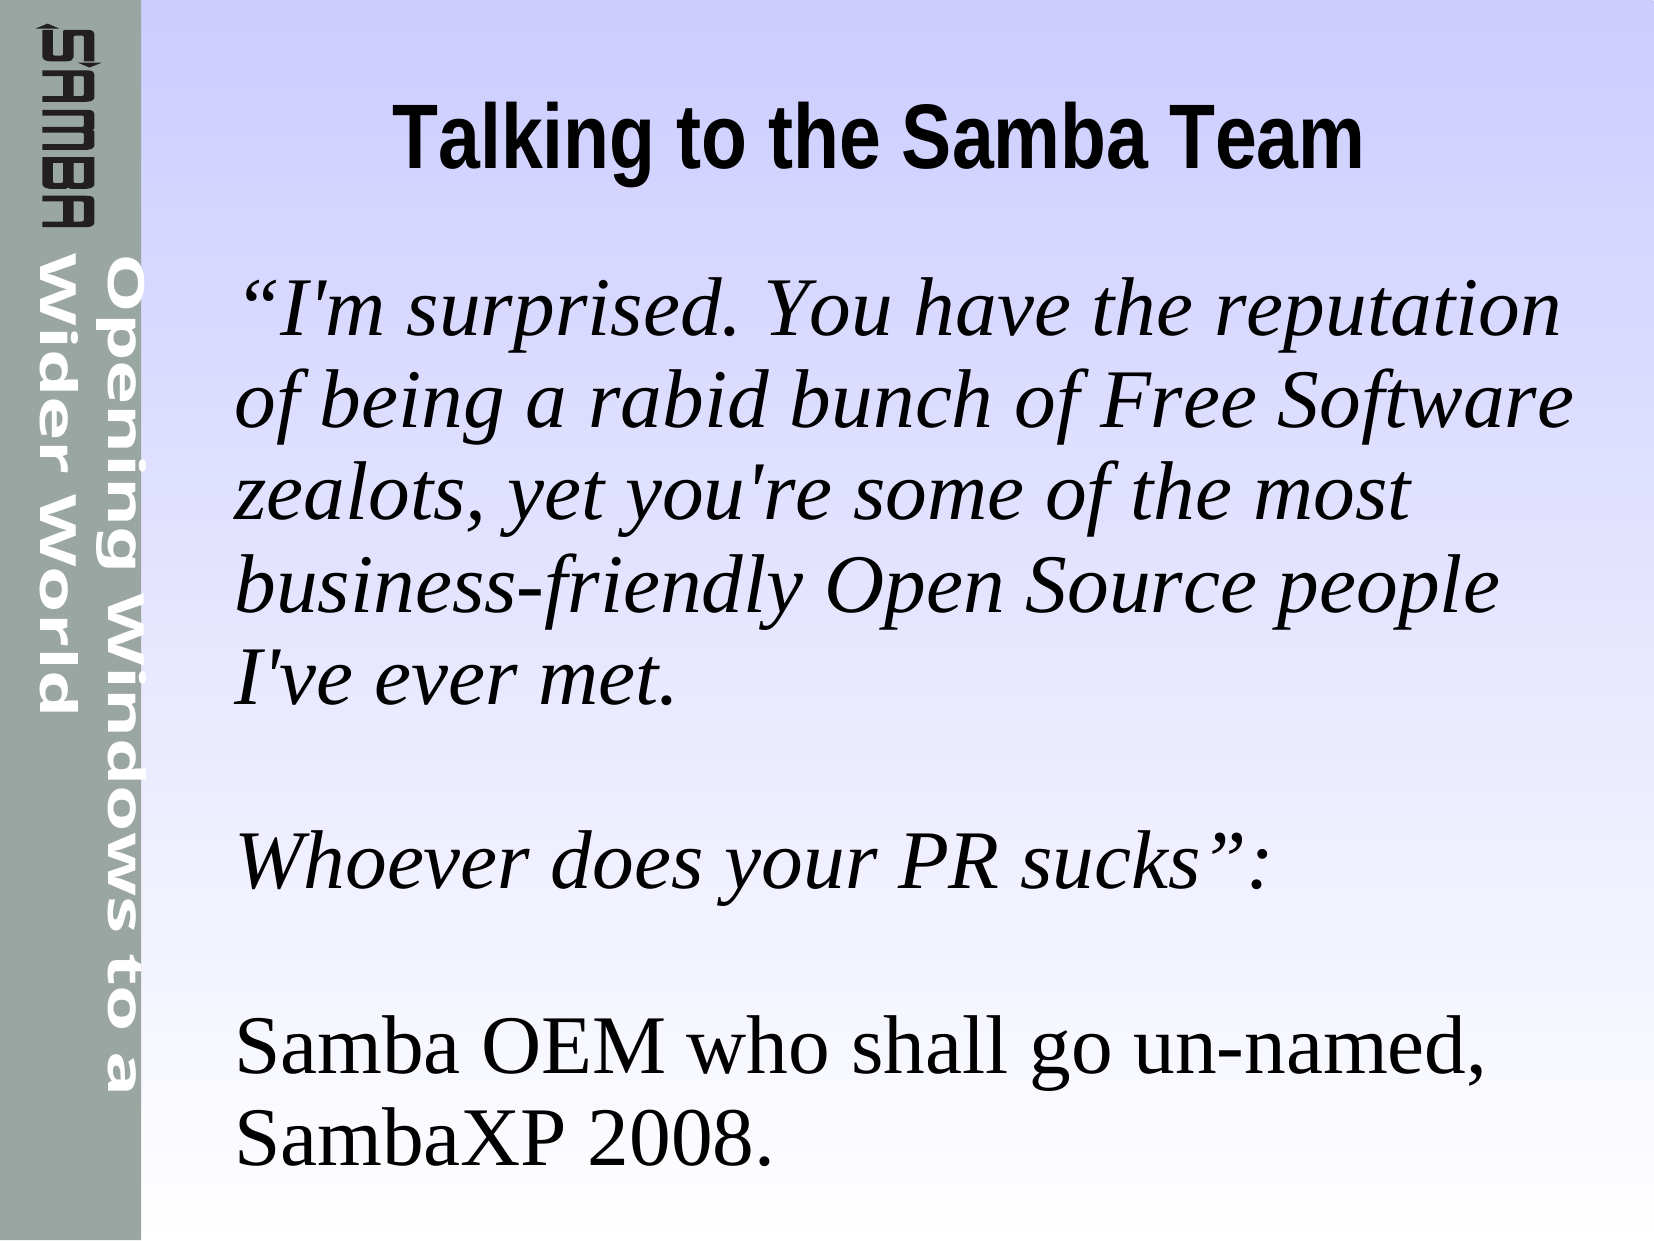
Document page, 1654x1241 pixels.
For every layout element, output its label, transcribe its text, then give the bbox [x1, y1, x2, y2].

text_box “I'm surprised. You have the reputation of being a rabid bunch of Free Software zealots, yet you're some of the most business-friendly Open Source people I've ever met. Whoever does your PR sucks”: Samba OEM who shall go un-named, SambaXP 2008. [234, 261, 1576, 1184]
title Talking to the Samba Team [173, 28, 1586, 243]
